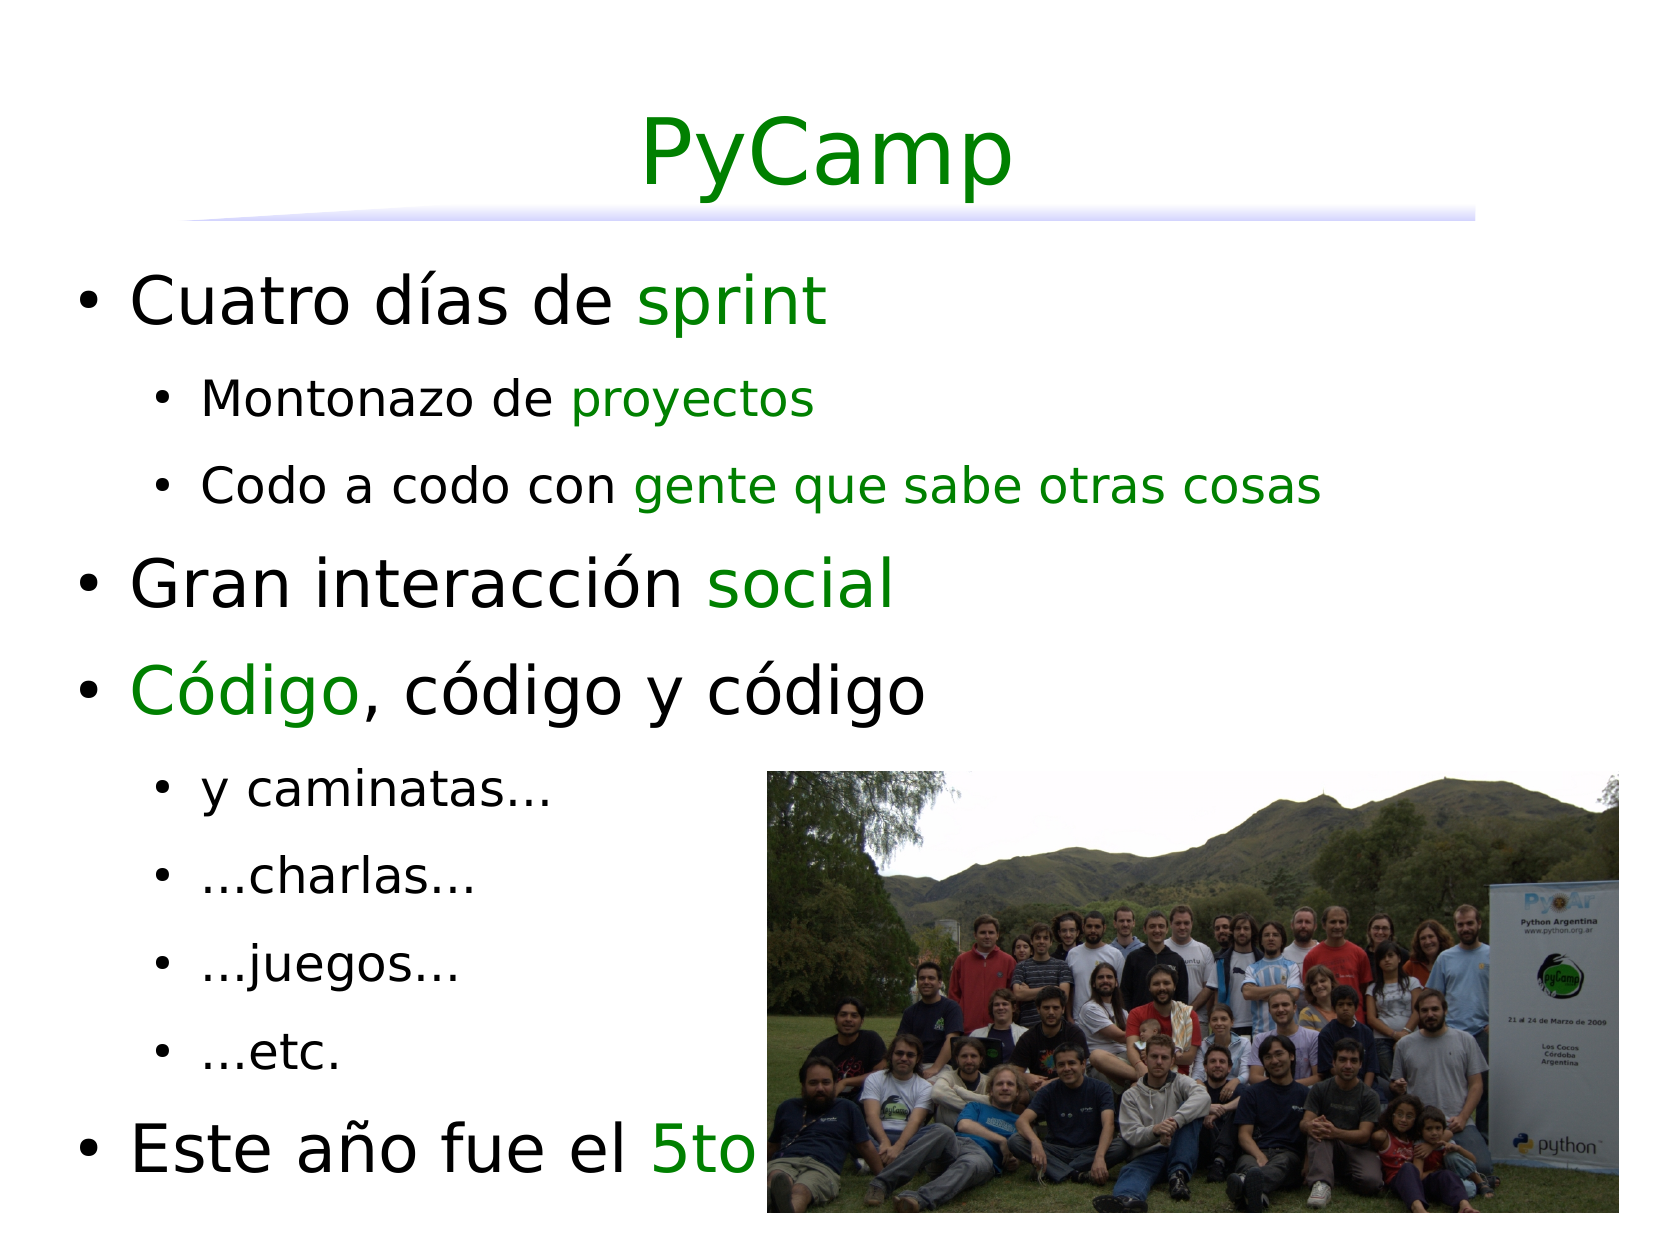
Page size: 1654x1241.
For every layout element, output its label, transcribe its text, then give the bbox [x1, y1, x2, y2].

picture [767, 771, 1619, 1213]
list Cuatro días de sprint Montonazo de proyectos Codo a codo con gente que sabe otras cosas Gran interacción social Código, código y código y caminatas... ...charlas... ...juegos... ...etc. Este año fue el 5to [59, 262, 1595, 1191]
title PyCamp [82, 44, 1571, 262]
